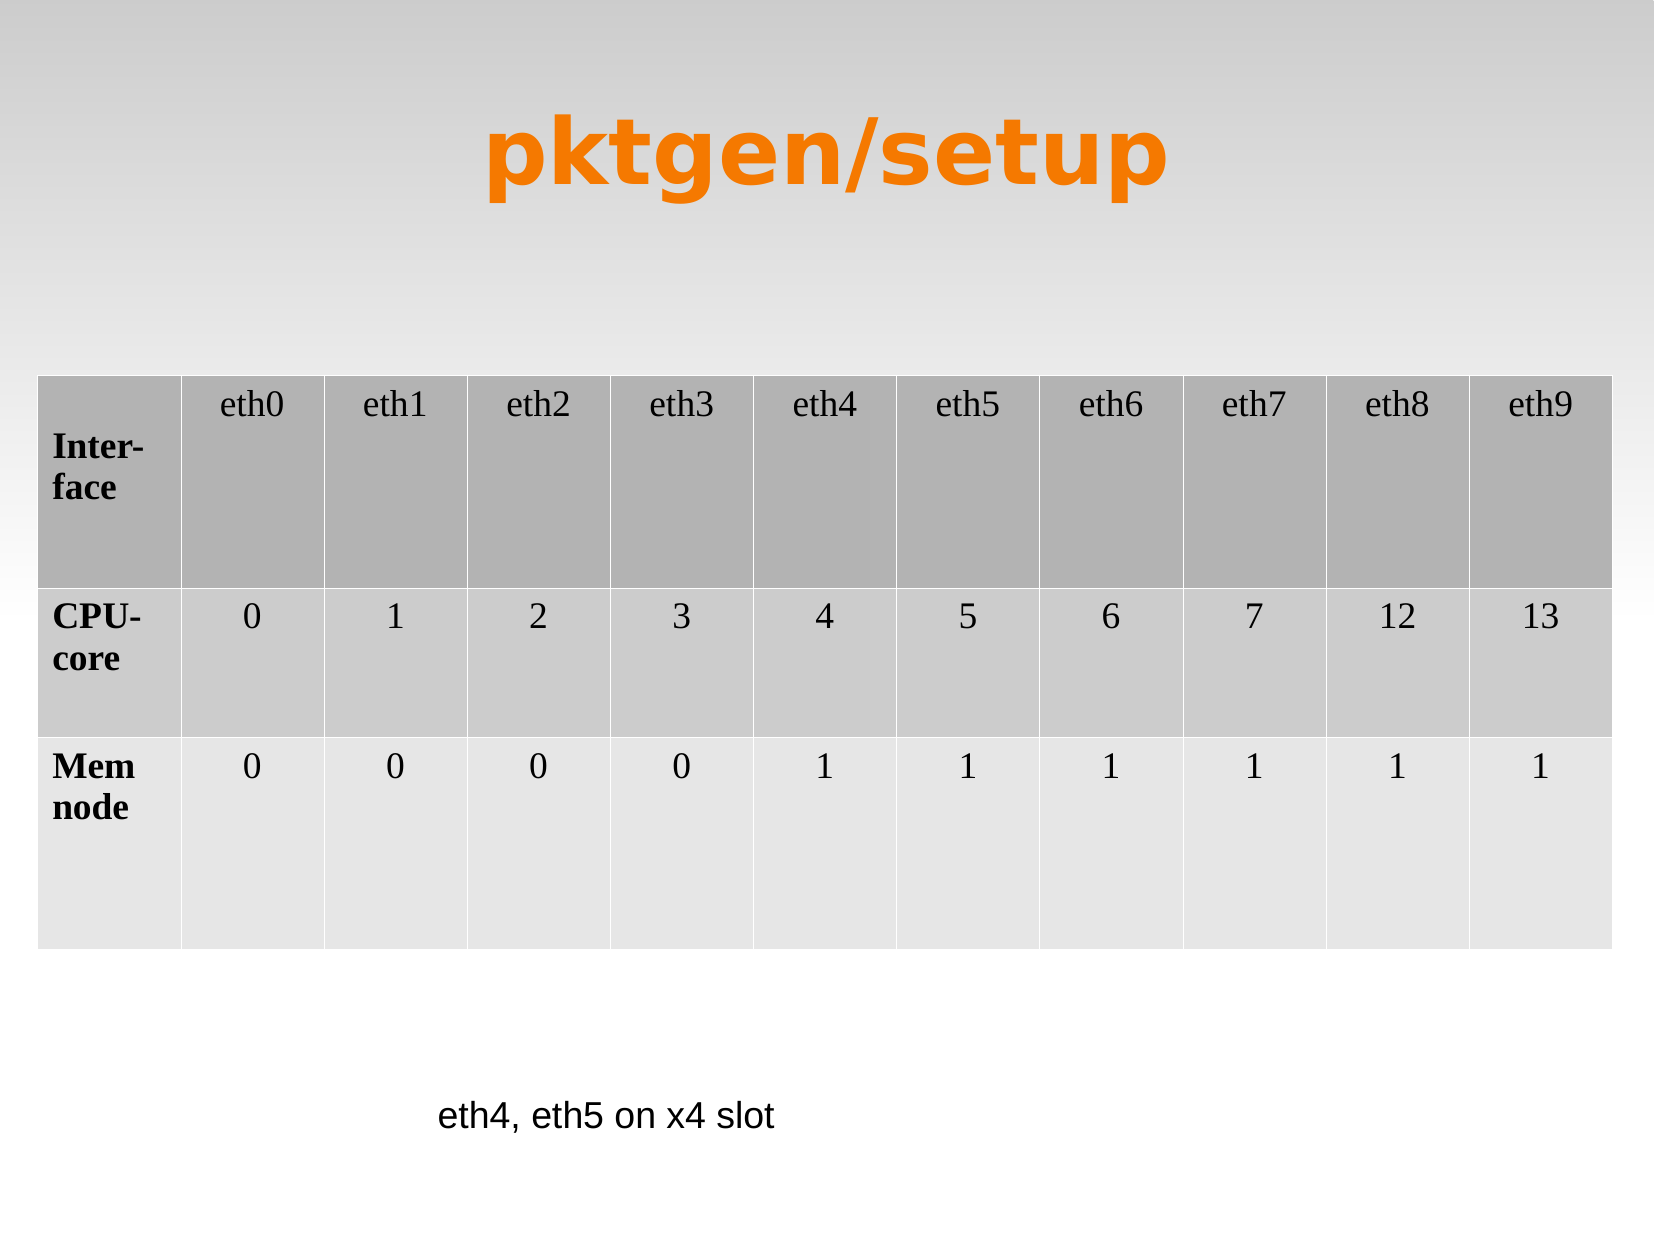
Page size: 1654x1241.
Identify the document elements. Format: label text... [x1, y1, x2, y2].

table_header eth5 [897, 376, 1039, 588]
table_header Inter-face [38, 376, 181, 588]
table_cell 6 [1040, 589, 1183, 737]
text_box eth4, eth5 on x4 slot [412, 1087, 790, 1149]
table_header eth4 [754, 376, 896, 588]
table_cell CPU-core [38, 589, 181, 737]
table_header eth6 [1040, 376, 1183, 588]
table_header eth2 [468, 376, 610, 588]
table_cell 7 [1184, 589, 1326, 737]
table_cell 12 [1327, 589, 1469, 737]
table_cell Mem node [38, 738, 181, 949]
table_header eth3 [611, 376, 753, 588]
table_cell 1 [897, 738, 1039, 949]
table_cell 0 [325, 738, 467, 949]
table_cell 2 [468, 589, 610, 737]
table_cell 1 [1040, 738, 1183, 949]
table_cell 3 [611, 589, 753, 737]
table_header eth1 [325, 376, 467, 588]
table_cell 1 [754, 738, 896, 949]
table_cell 0 [182, 589, 324, 737]
table_cell 1 [325, 589, 467, 737]
table_cell 0 [182, 738, 324, 949]
table_cell 5 [897, 589, 1039, 737]
title pktgen/setup [82, 49, 1571, 257]
table_cell 4 [754, 589, 896, 737]
table_cell 0 [611, 738, 753, 949]
table_header eth9 [1470, 376, 1612, 588]
table_cell 1 [1184, 738, 1326, 949]
table_header eth8 [1327, 376, 1469, 588]
table_header eth7 [1184, 376, 1326, 588]
table_header eth0 [182, 376, 324, 588]
table_cell 1 [1470, 738, 1612, 949]
table_cell 0 [468, 738, 610, 949]
table_cell 1 [1327, 738, 1469, 949]
table_cell 13 [1470, 589, 1612, 737]
